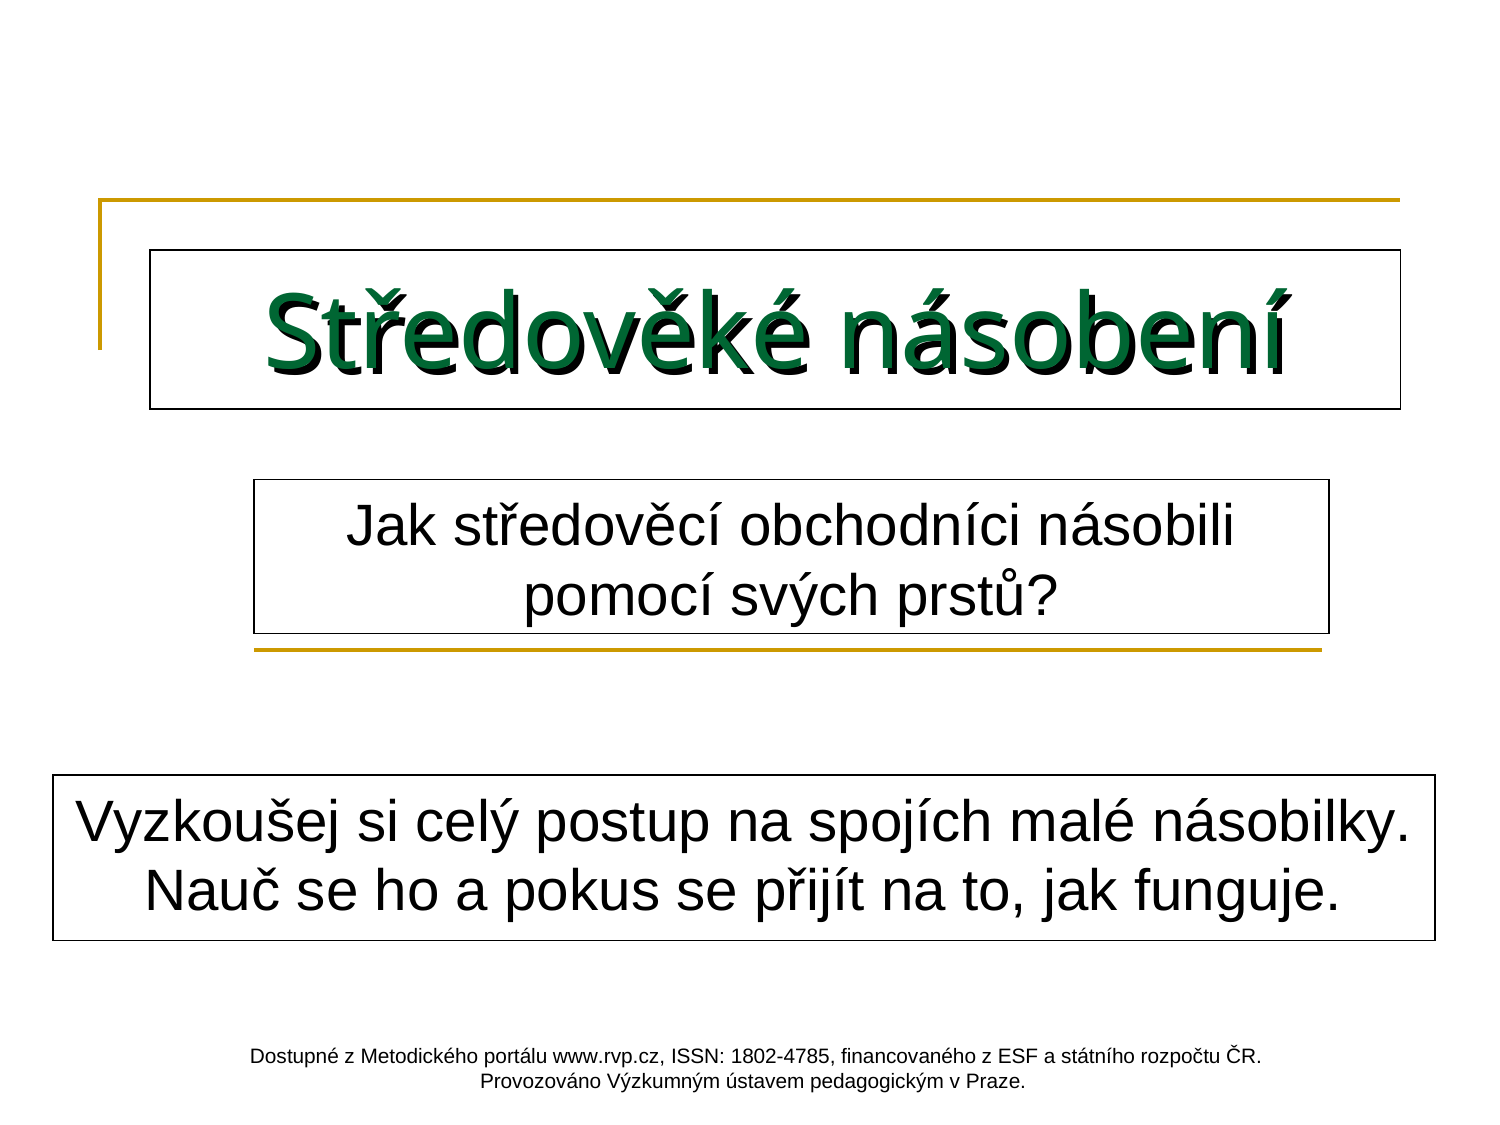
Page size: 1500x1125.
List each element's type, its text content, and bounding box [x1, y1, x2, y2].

title Středověké násobení [149, 249, 1401, 409]
text_box Vyzkoušej si celý postup na spojích malé násobilky. Nauč se ho a pokus se přijít na to, jak funguje. [53, 774, 1436, 941]
text_box Jak středověcí obchodníci násobili pomocí svých prstů? [253, 479, 1329, 634]
